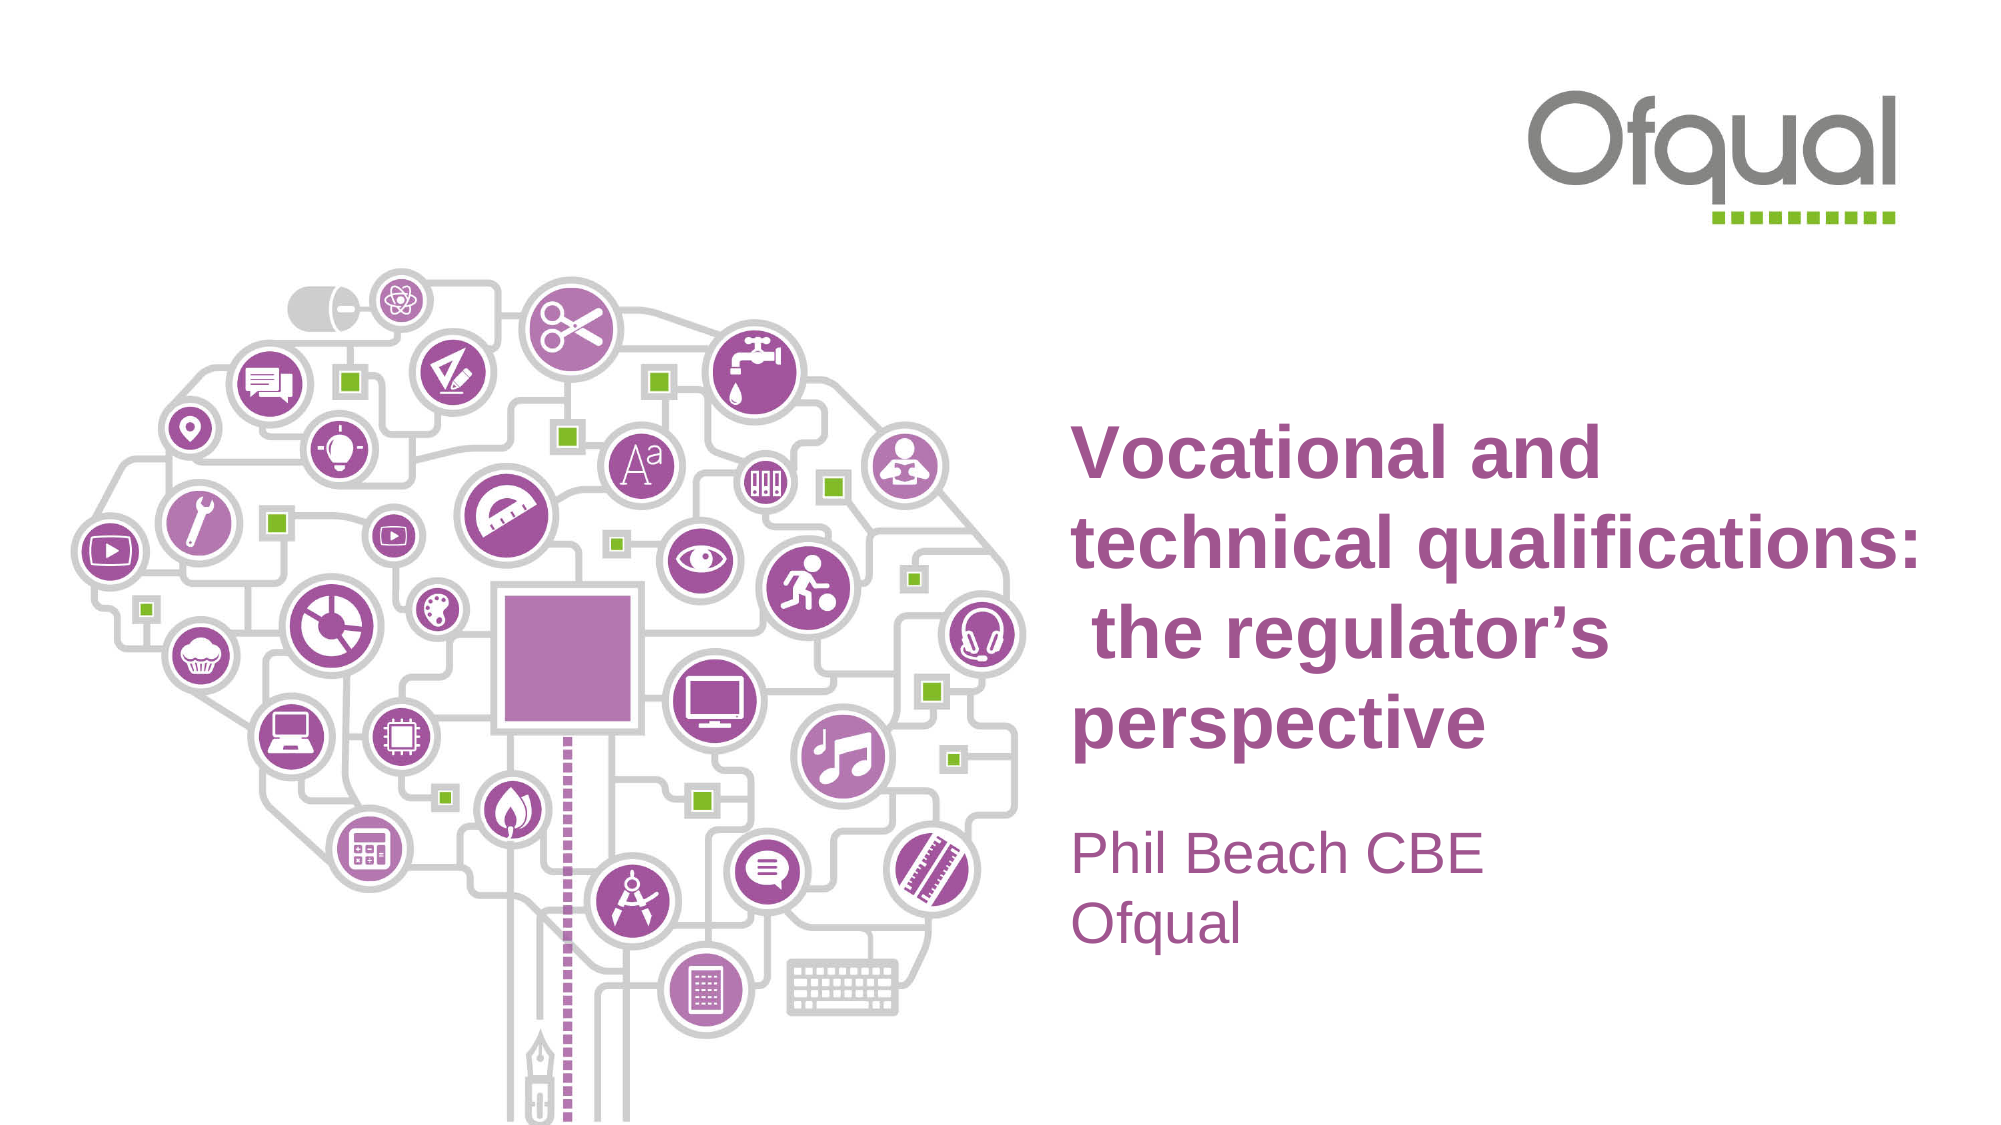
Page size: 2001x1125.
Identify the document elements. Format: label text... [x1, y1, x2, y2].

title Vocational and technical qualifications: the regulator’s perspective [1070, 397, 1945, 693]
subtitle Phil Beach CBE Ofqual [1070, 739, 1922, 965]
